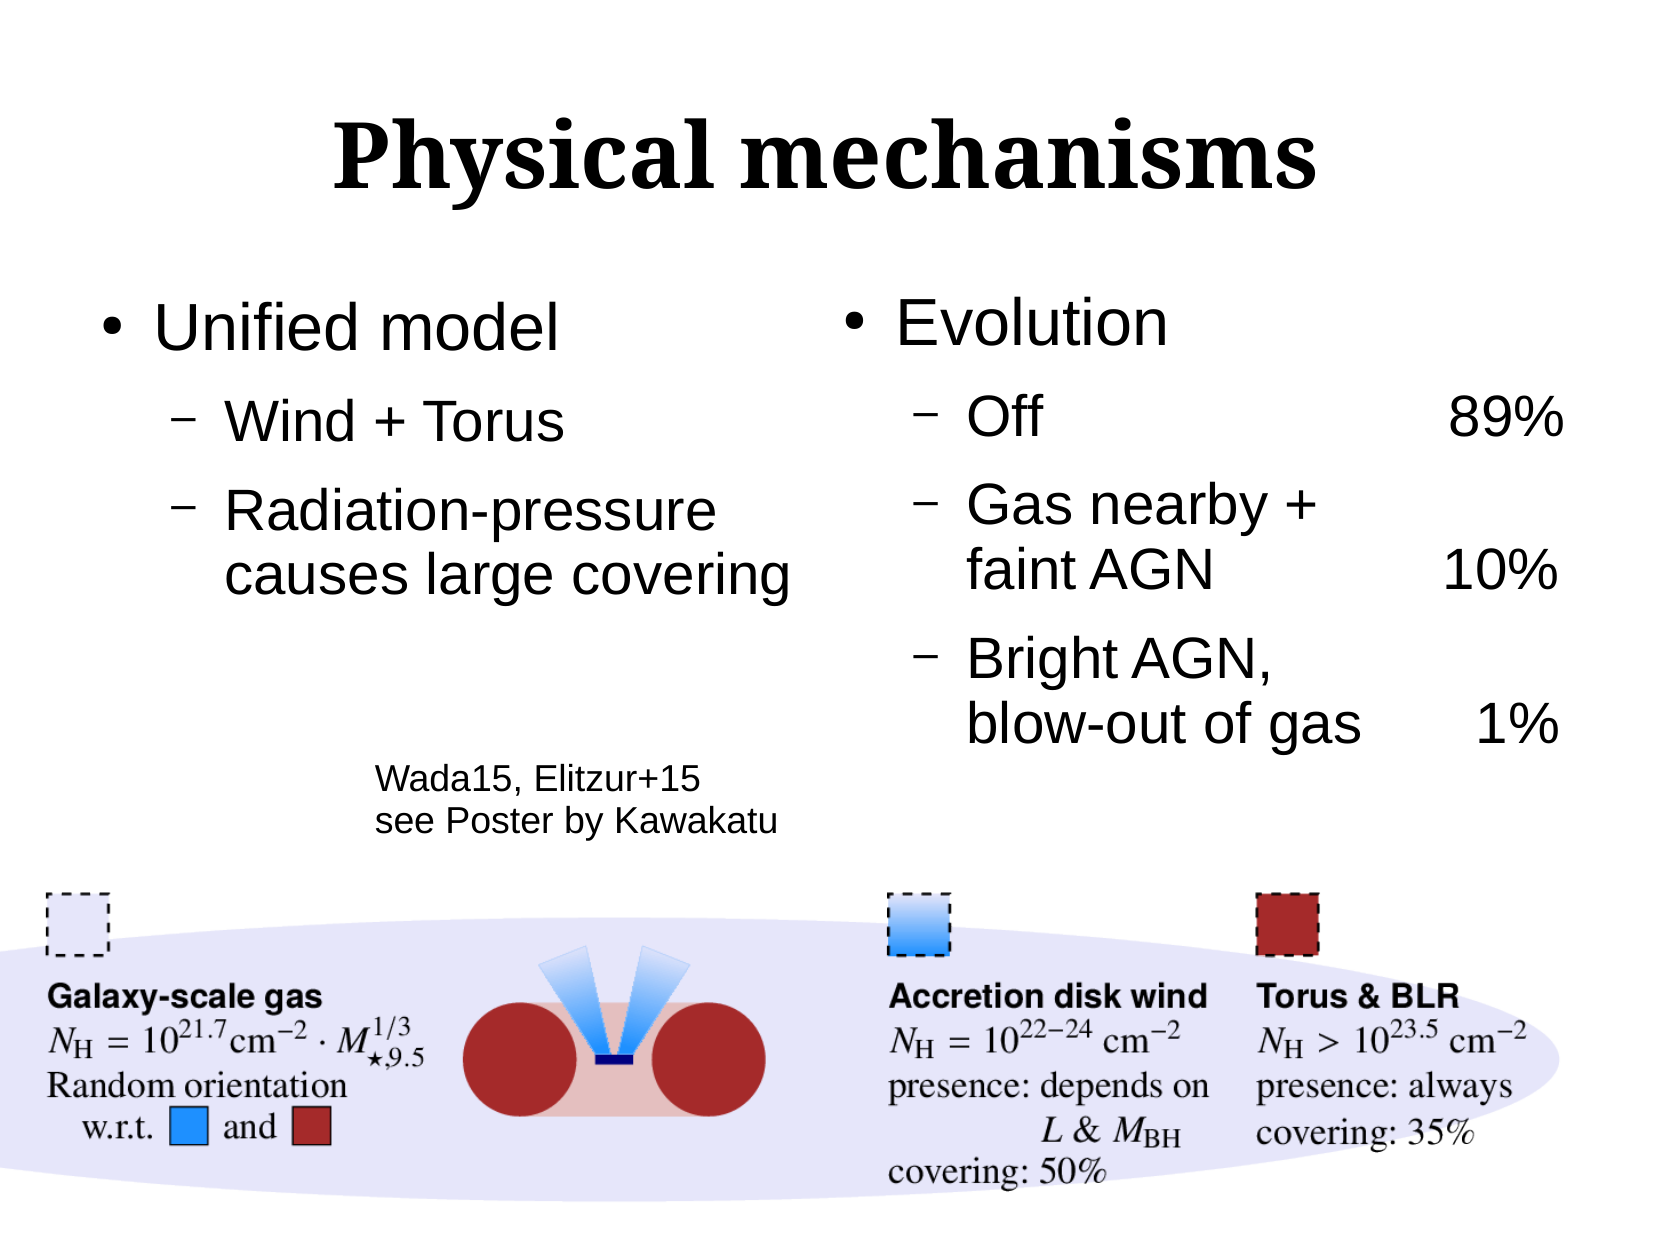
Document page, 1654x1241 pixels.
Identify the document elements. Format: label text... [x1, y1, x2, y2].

list Evolution Off 89% Gas nearby + faint AGN 10% Bright AGN, blow-out of gas 1% [825, 285, 1568, 1005]
text_box Wada15, Elitzur+15 see Poster by Kawakatu [360, 750, 841, 849]
picture [0, 851, 1654, 1231]
list Unified model Wind + Torus Radiation-pressure causes large covering [82, 290, 825, 851]
title Physical mechanisms [82, 49, 1571, 257]
